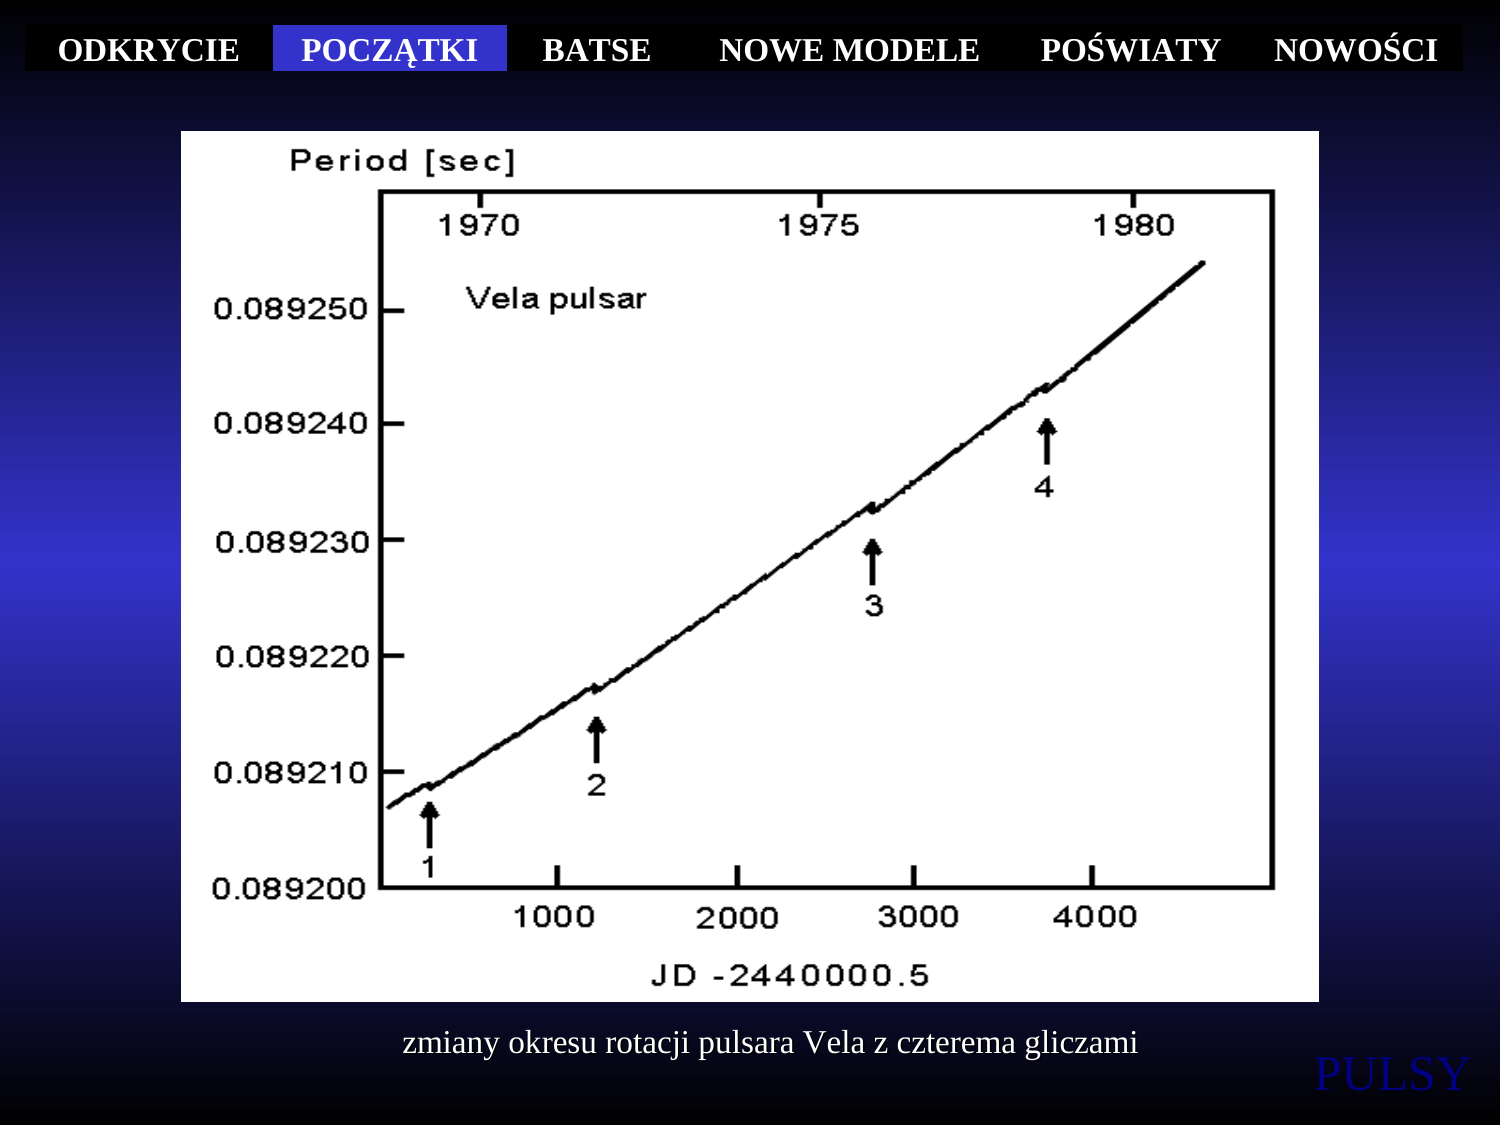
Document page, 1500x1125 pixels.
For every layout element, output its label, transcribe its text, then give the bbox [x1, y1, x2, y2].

text_box zmiany okresu rotacji pulsara Vela z czterema gliczami [387, 1012, 1163, 1068]
text_box PULSY [1299, 1033, 1487, 1109]
table_header NOWOŚCI [1250, 25, 1463, 71]
table_header POCZĄTKI [273, 25, 507, 71]
table_header BATSE [507, 25, 688, 71]
picture [187, 137, 1313, 997]
table_header NOWE MODELE [688, 25, 1013, 71]
table_header POŚWIATY [1013, 25, 1250, 71]
table_header ODKRYCIE [25, 25, 273, 71]
